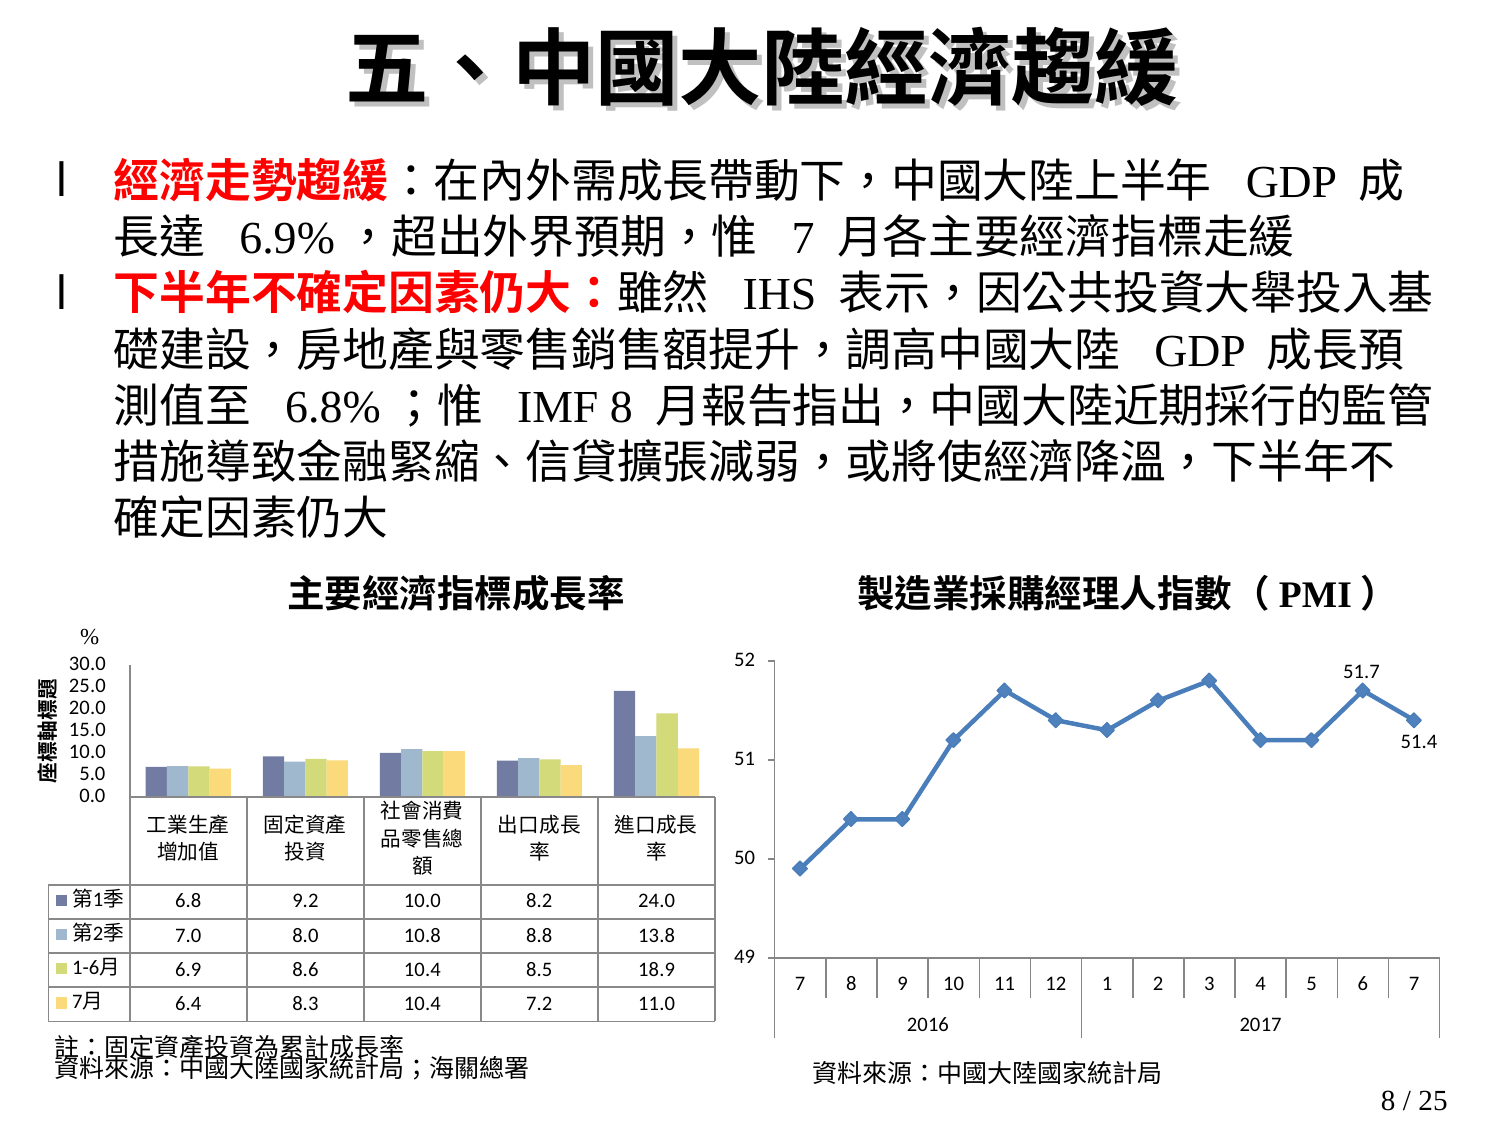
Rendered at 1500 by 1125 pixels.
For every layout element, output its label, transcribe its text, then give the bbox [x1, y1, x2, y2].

text_box 主要經濟指標成長率 [112, 562, 773, 624]
text_box 註：固定資產投資為累計成長率 資料來源：中國大陸國家統計局；海關總署 [39, 1033, 695, 1091]
text_box 資料來源：中國大陸國家統計局 [797, 1050, 1413, 1096]
text_box 五、中國大陸經濟趨緩 [112, 7, 1412, 138]
picture [9, 637, 1463, 1049]
text_box % [64, 614, 136, 641]
text_box 製造業採購經理人指數（PMI） [797, 562, 1459, 623]
text_box 經濟走勢趨緩：在內外需成長帶動下，中國大陸上半年 GDP 成 長達 6.9%，超出外界預期，惟 7 月各主要經濟指標走緩 下半年不確定因素仍大：雖然 IHS 表示，因公共投資大舉投入基 礎建設，房地產與零售銷售額提升，調高中國大陸 GDP 成長預 測值至 6.8%；惟 IMF 8 月報告指出，中國大陸近期採行的監管 措施導致金融緊縮、信貸擴張減弱，或將使經濟降溫，下半年不 確定因素仍大 [40, 149, 1459, 552]
